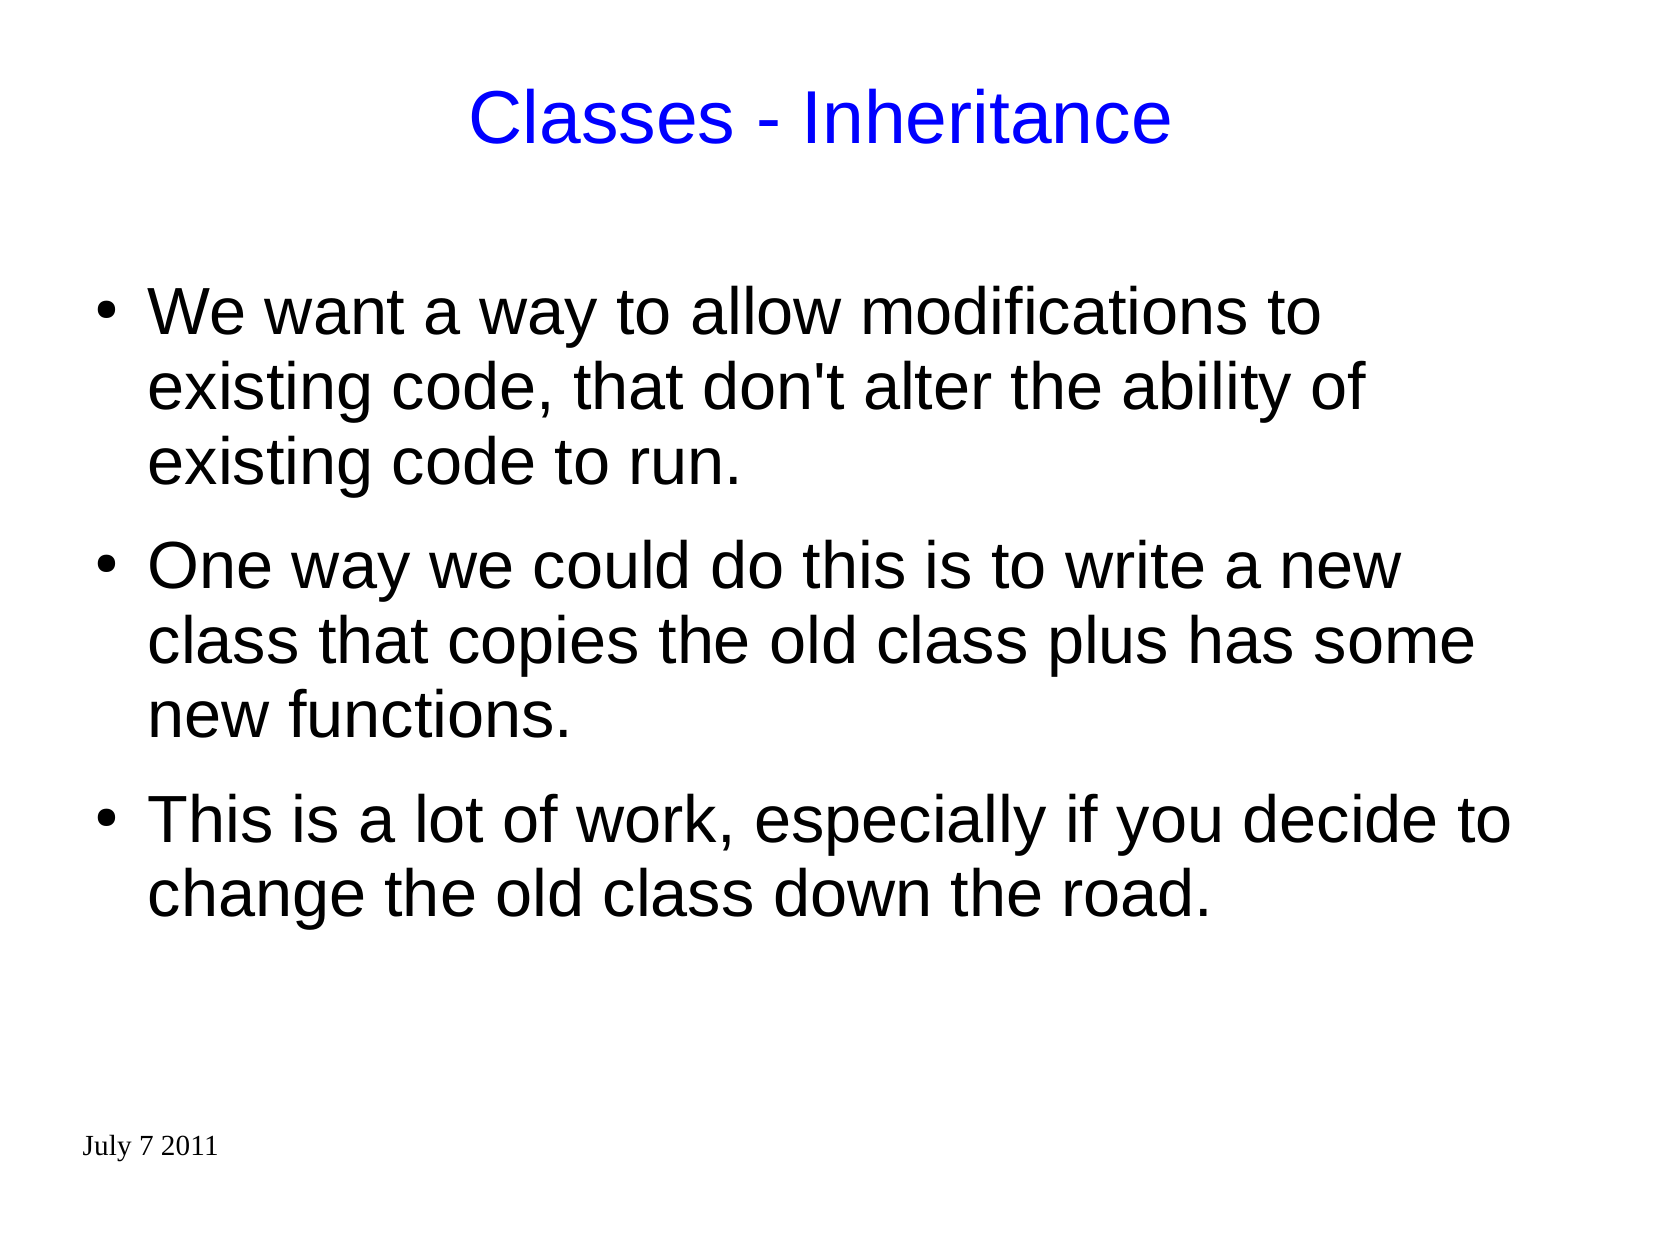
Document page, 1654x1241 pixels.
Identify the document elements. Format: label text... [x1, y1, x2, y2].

title Classes - Inheritance [76, 58, 1565, 178]
list We want a way to allow modifications to existing code, that don't alter the ability of existing code to run. One way we could do this is to write a new class that copies the old class plus has some new functions. This is a lot of work, especially if you decide to change the old class down the road. [76, 274, 1565, 1093]
